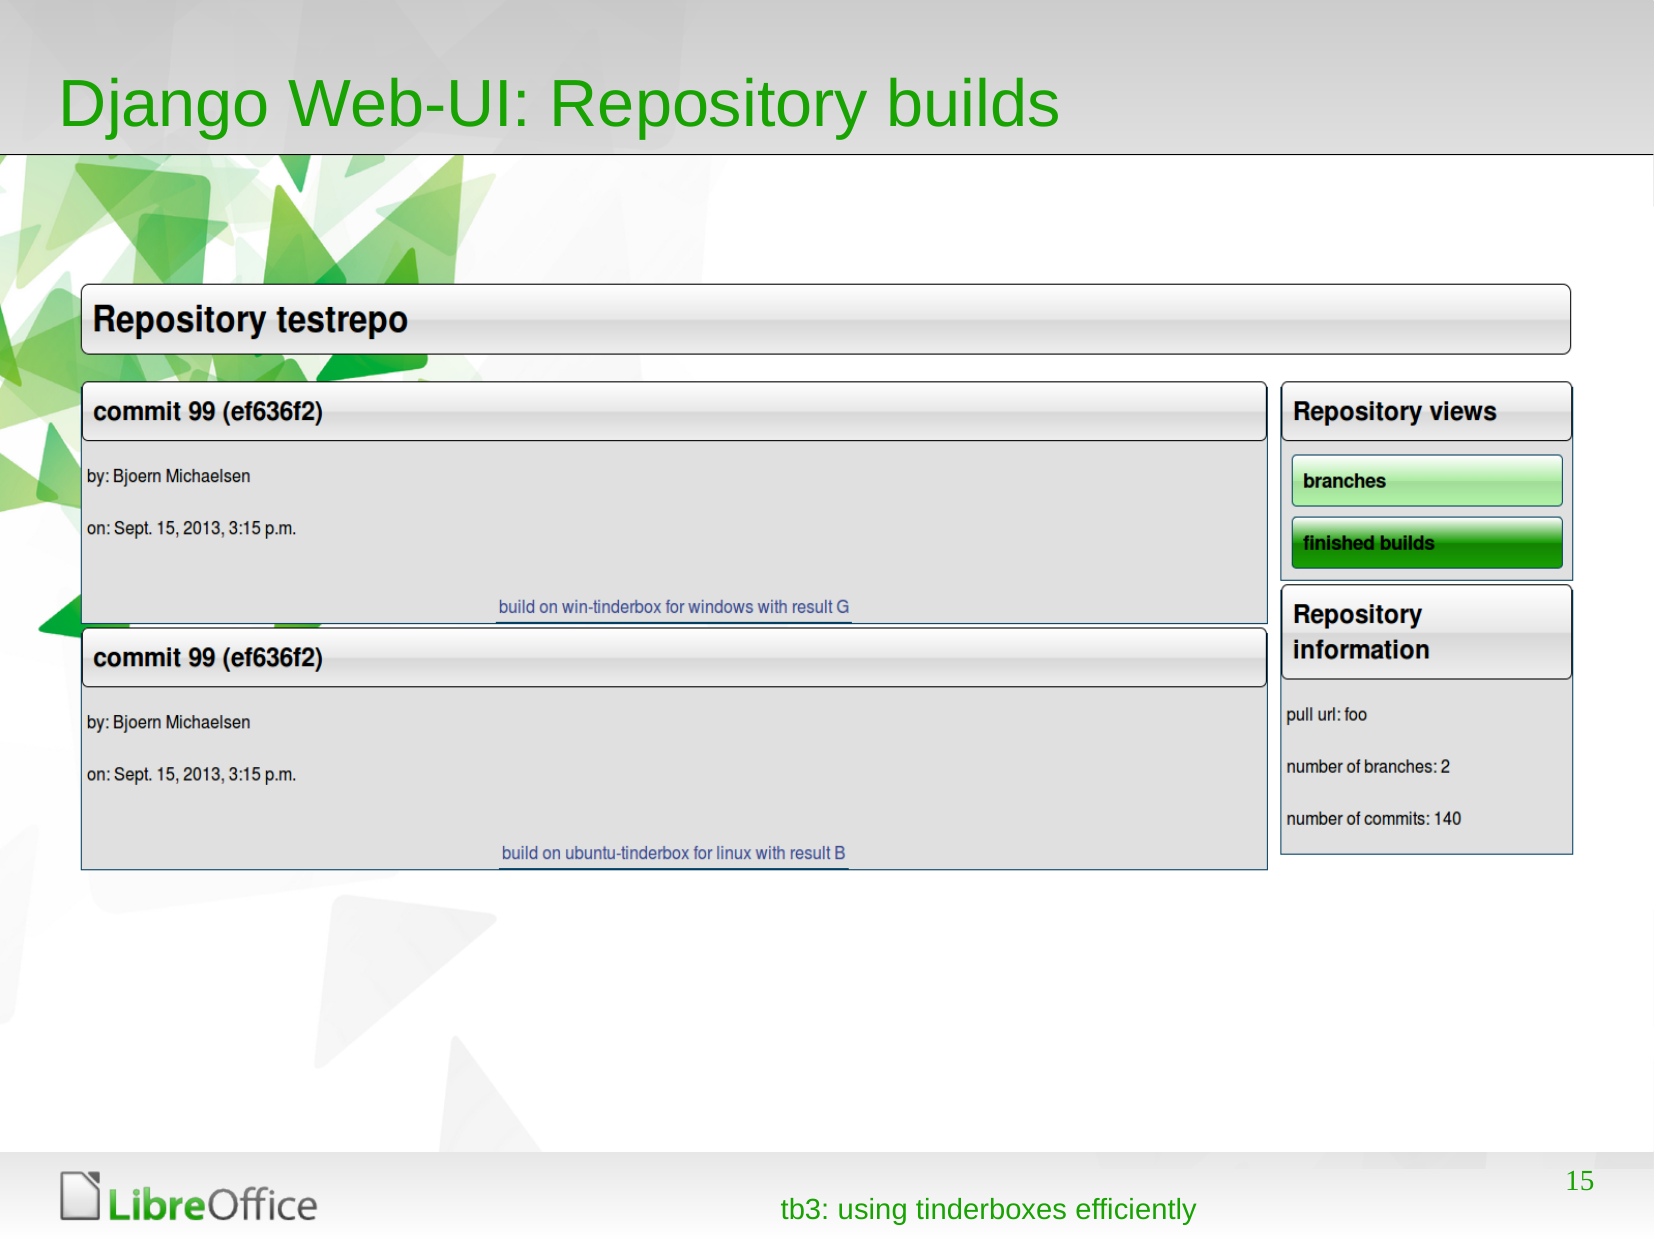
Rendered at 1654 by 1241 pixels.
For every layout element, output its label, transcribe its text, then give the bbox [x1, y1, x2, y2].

picture [0, 0, 1654, 1240]
title Django Web-UI: Repository builds [59, 29, 1595, 154]
